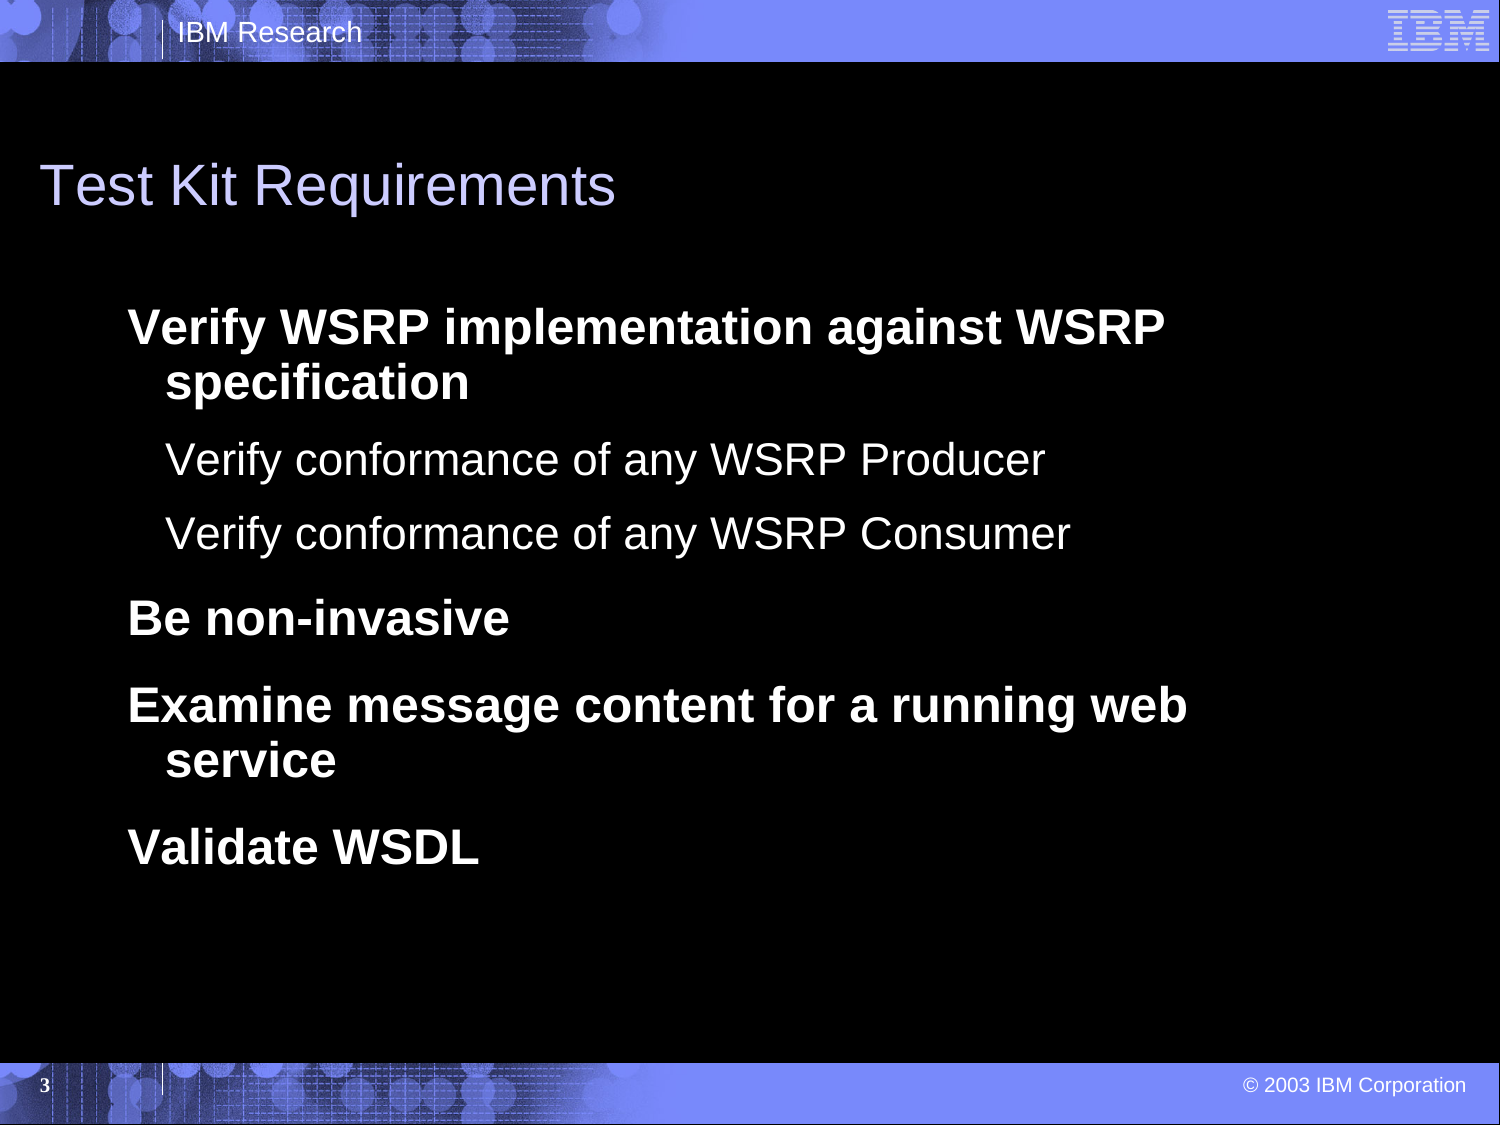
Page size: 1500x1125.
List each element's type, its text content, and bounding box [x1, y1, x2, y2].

list Verify WSRP implementation against WSRP specification Verify conformance of any WSRP Producer Verify conformance of any WSRP Consumer Be non-invasive Examine message content for a running web service Validate WSDL [112, 291, 1388, 932]
title Test Kit Requirements [25, 142, 1378, 225]
picture [0, 1063, 1499, 1124]
picture [0, 0, 1499, 62]
